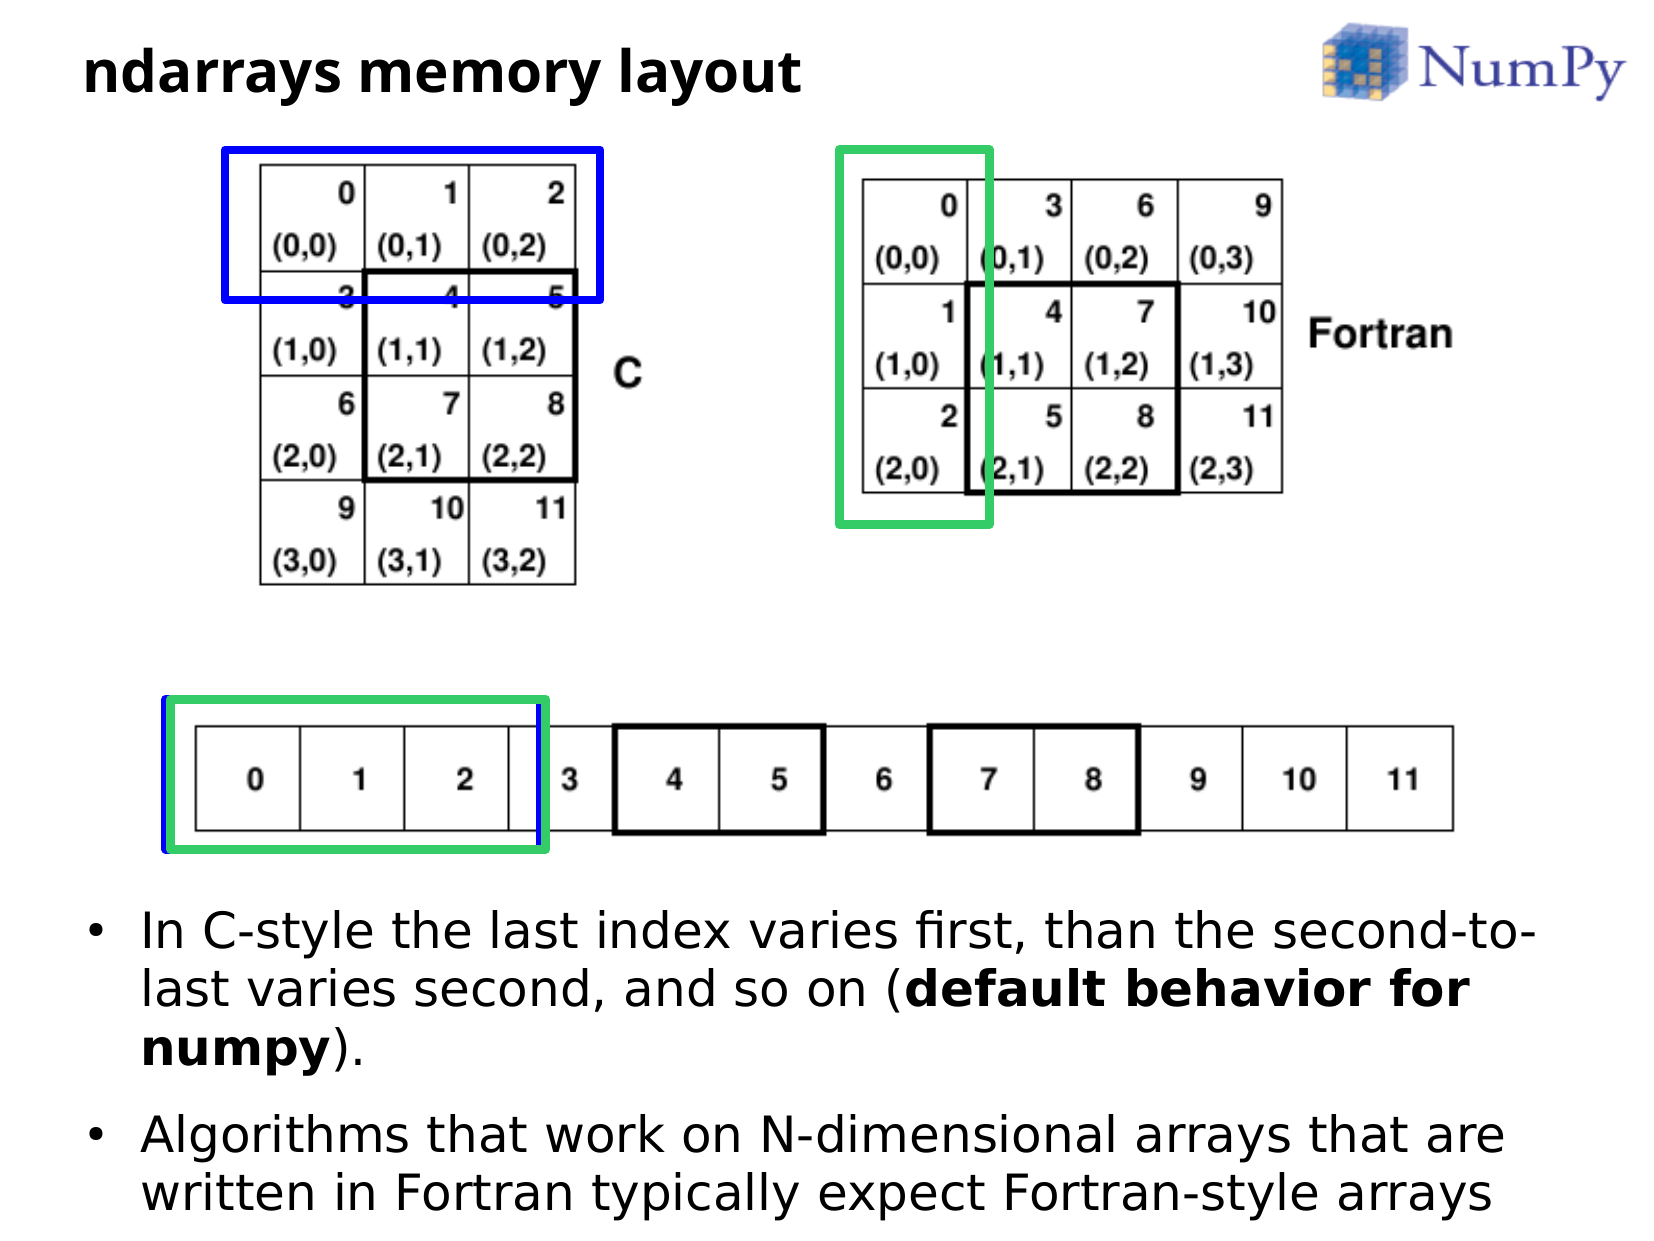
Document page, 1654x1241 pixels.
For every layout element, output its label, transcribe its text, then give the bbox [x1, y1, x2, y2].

picture [175, 704, 536, 845]
picture [1302, 13, 1635, 113]
title ndarrays memory layout [82, 15, 1571, 125]
list [70, 167, 1613, 1224]
text_box In C-style the last index varies first, than the second-to-last varies second, and so on (default behavior for numpy). Algorithms that work on N-dimensional arrays that are written in Fortran typically expect Fortran-style arrays [69, 902, 1607, 1238]
picture [844, 154, 985, 520]
picture [229, 154, 596, 296]
picture [114, 154, 1538, 851]
